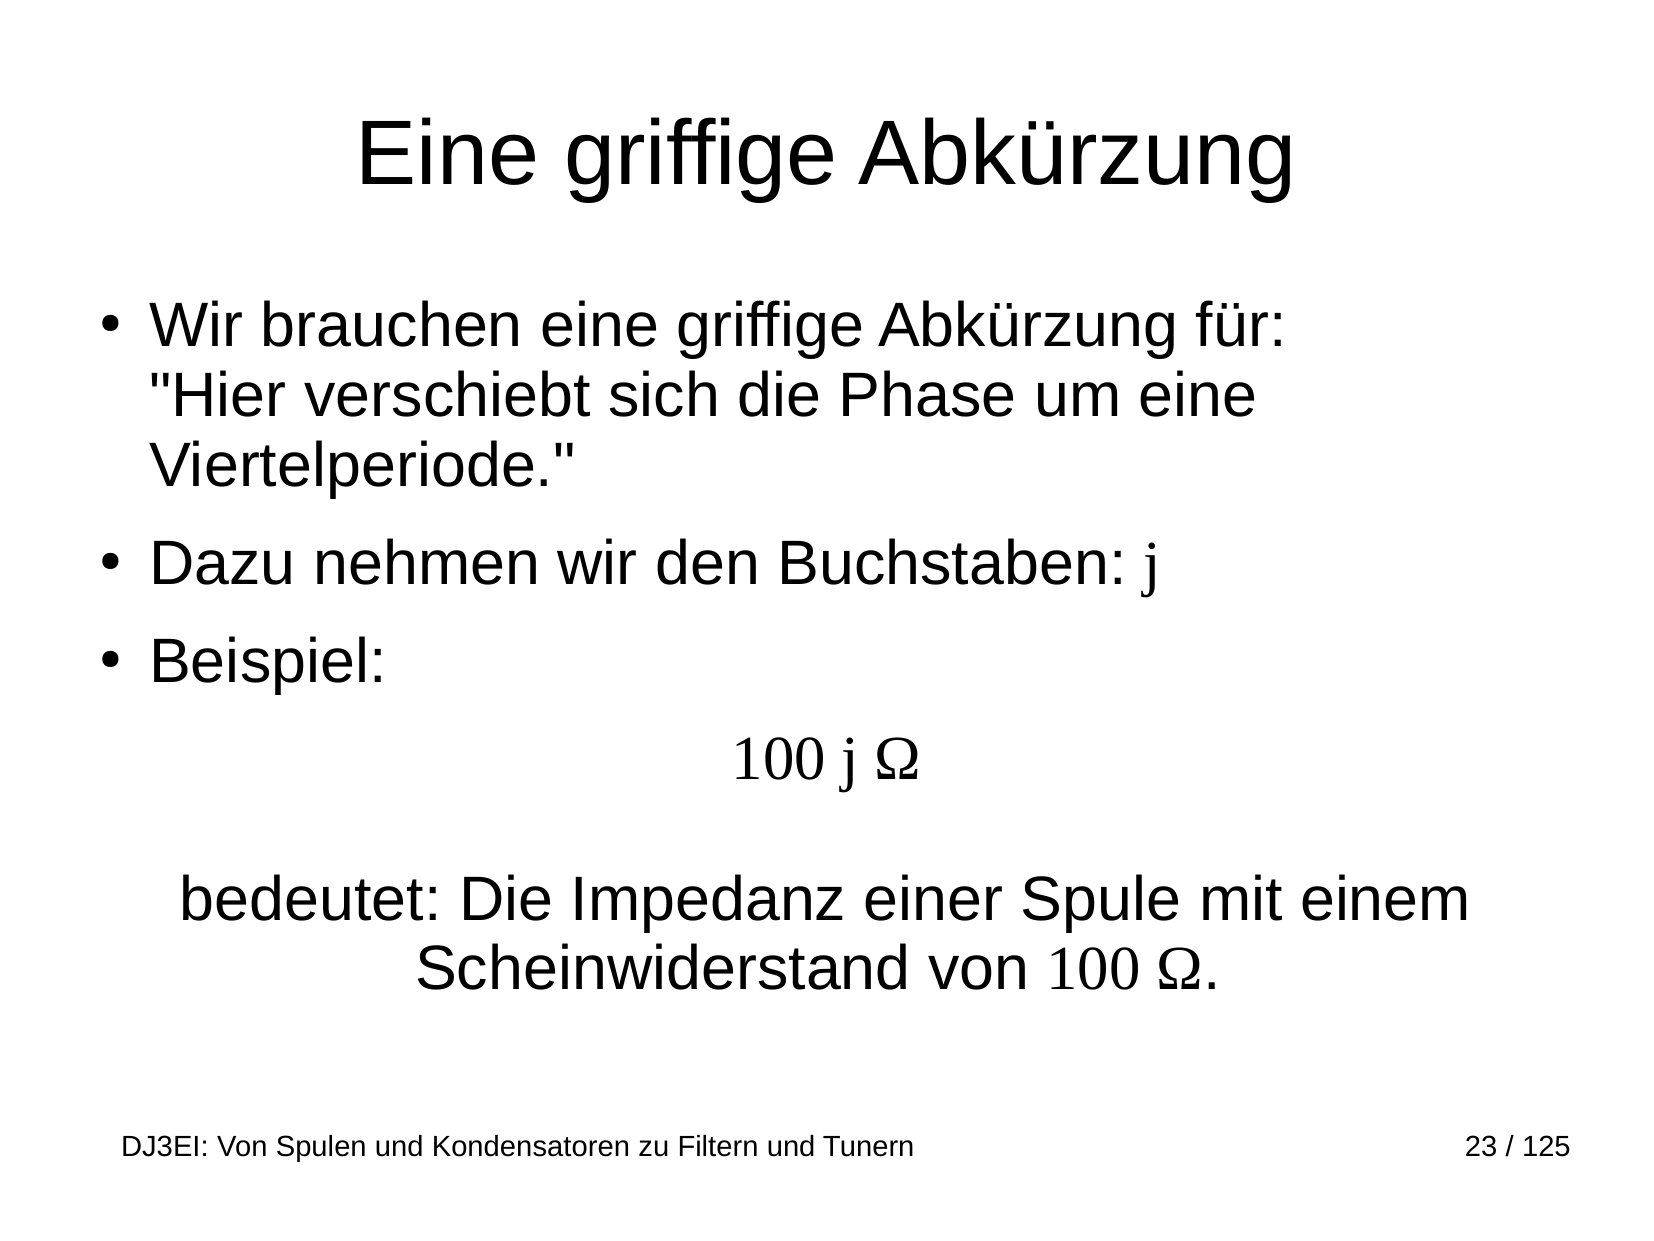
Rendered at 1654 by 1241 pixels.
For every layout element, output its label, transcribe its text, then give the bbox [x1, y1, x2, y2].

list Wir brauchen eine griffige Abkürzung für: "Hier verschiebt sich die Phase um eine Viertelperiode." Dazu nehmen wir den Buchstaben: j Beispiel: 100 j Ω bedeutet: Die Impedanz einer Spule mit einem Scheinwiderstand von 100 Ω. [82, 290, 1571, 1010]
title Eine griffige Abkürzung [82, 49, 1571, 257]
